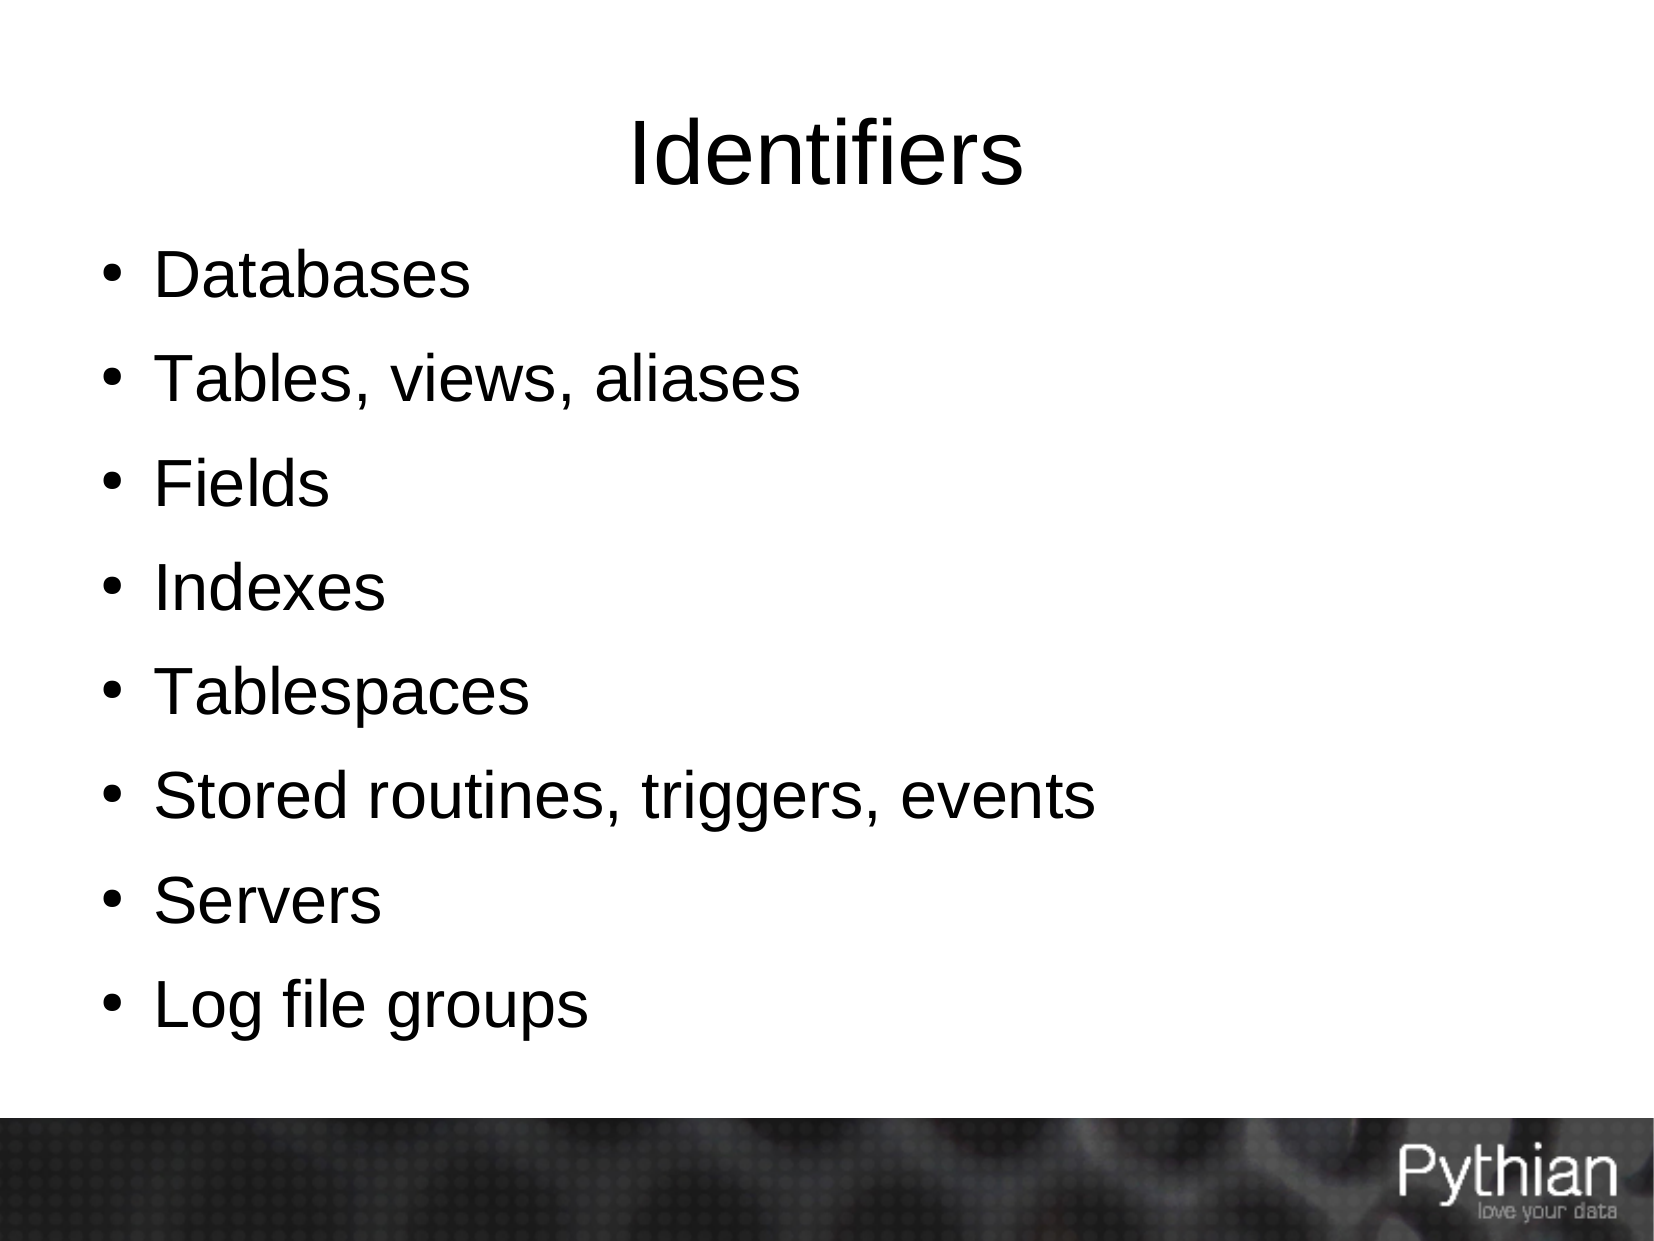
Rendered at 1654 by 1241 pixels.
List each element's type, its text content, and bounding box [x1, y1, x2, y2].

picture [0, 1118, 1654, 1241]
title Identifiers [82, 49, 1571, 237]
list Databases Tables, views, aliases Fields Indexes Tablespaces Stored routines, triggers, events Servers Log file groups [82, 237, 1571, 1042]
